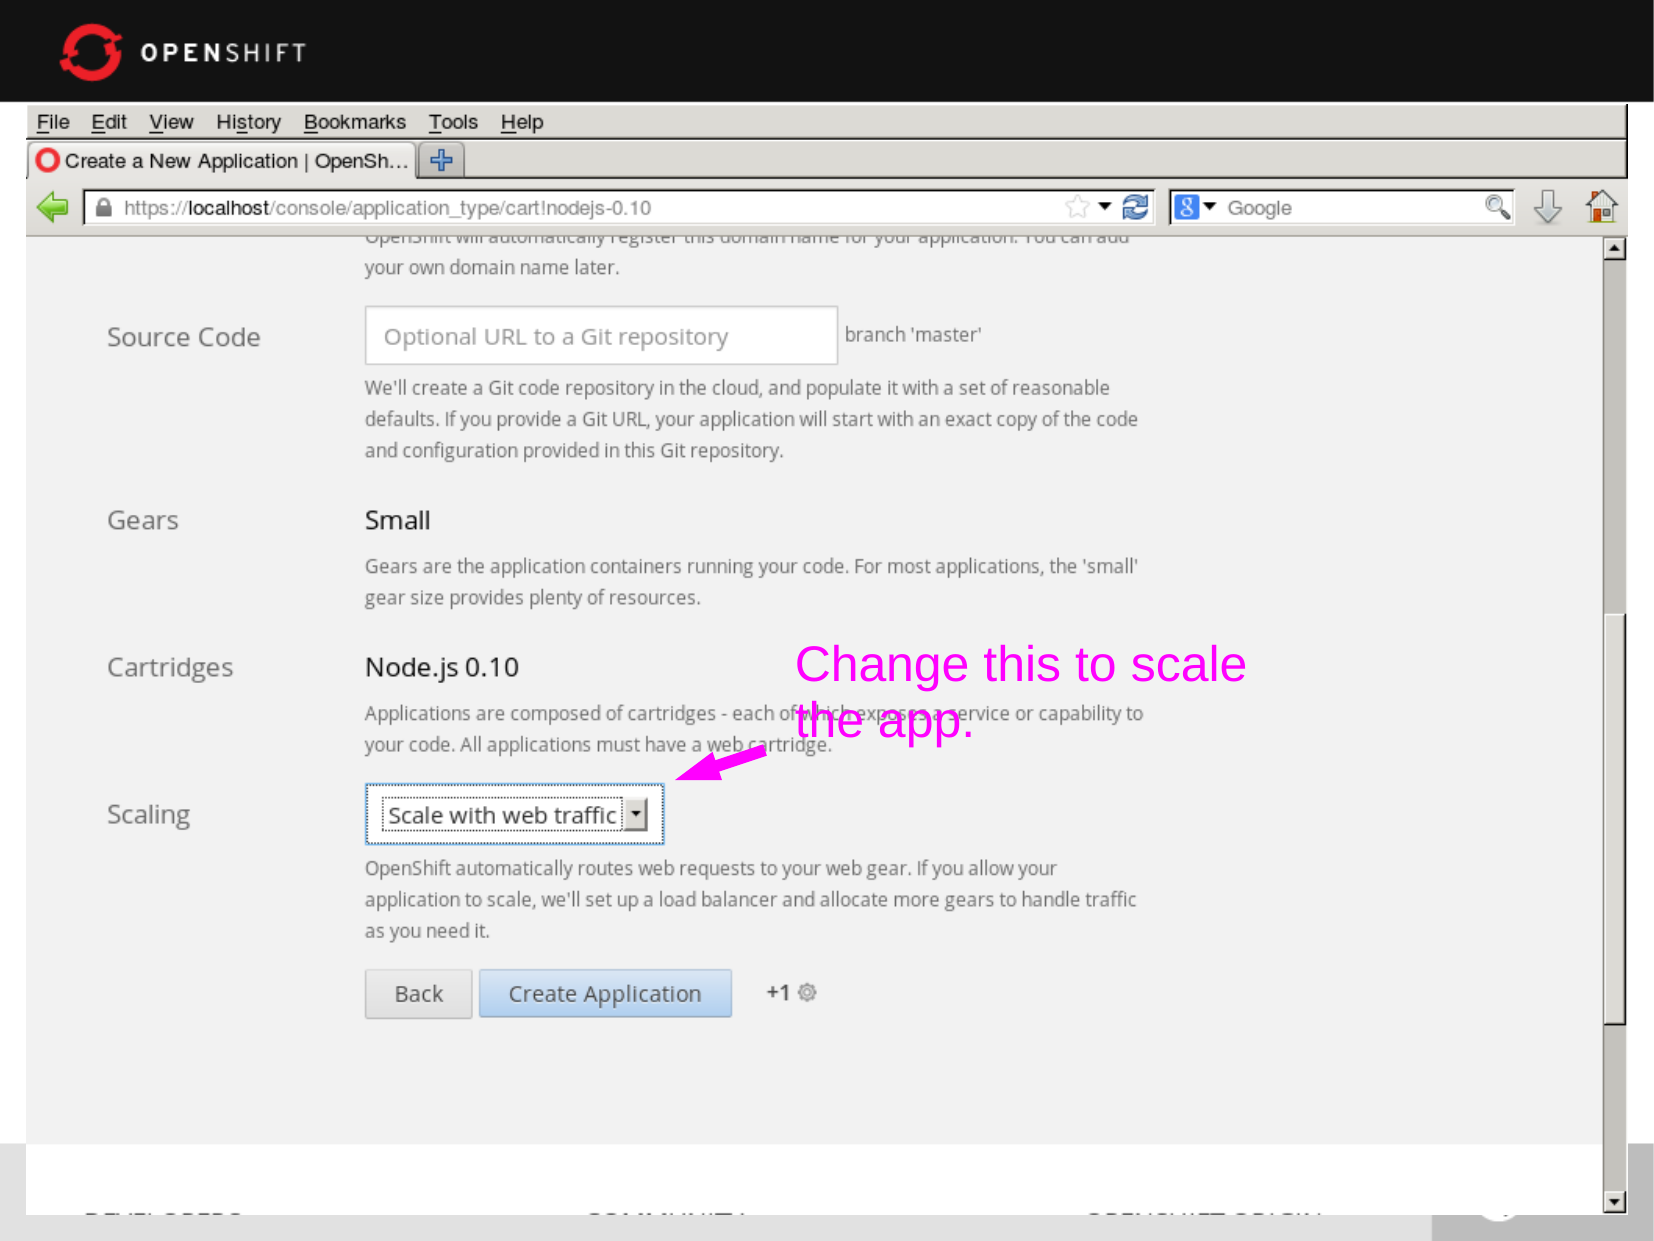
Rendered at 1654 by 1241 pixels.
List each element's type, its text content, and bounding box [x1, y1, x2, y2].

text_box Change this to scale the app. [780, 630, 1263, 757]
picture [0, 0, 1654, 1241]
